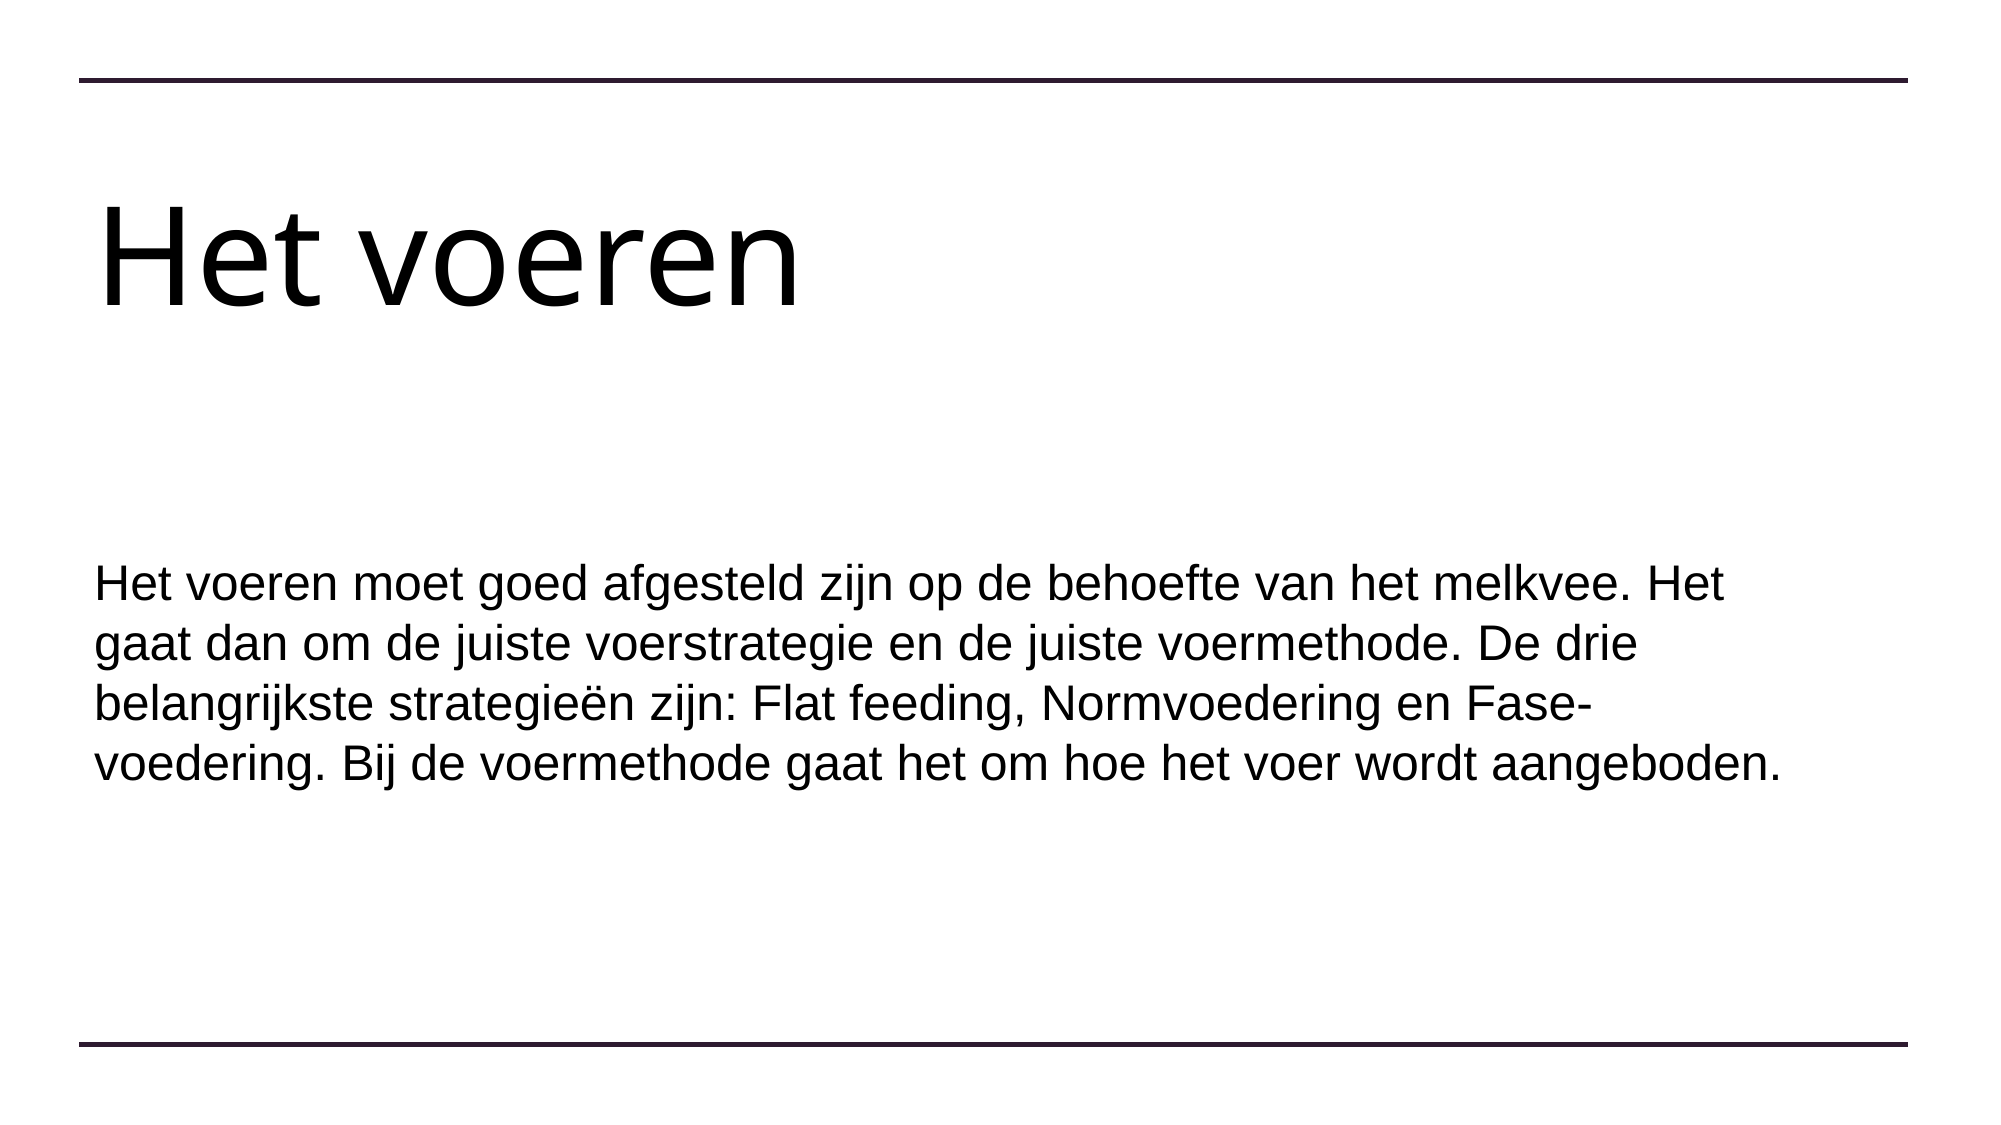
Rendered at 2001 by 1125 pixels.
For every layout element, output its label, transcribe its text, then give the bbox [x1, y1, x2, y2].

list Het voeren moet goed afgesteld zijn op de behoefte van het melkvee. Het gaat dan om de juiste voerstrategie en de juiste voermethode. De drie belangrijkste strategieën zijn: Flat feeding, Normvoedering en Fase-voedering. Bij de voermethode gaat het om hoe het voer wordt aangeboden. [79, 542, 1803, 965]
title Het voeren [79, 160, 1824, 334]
